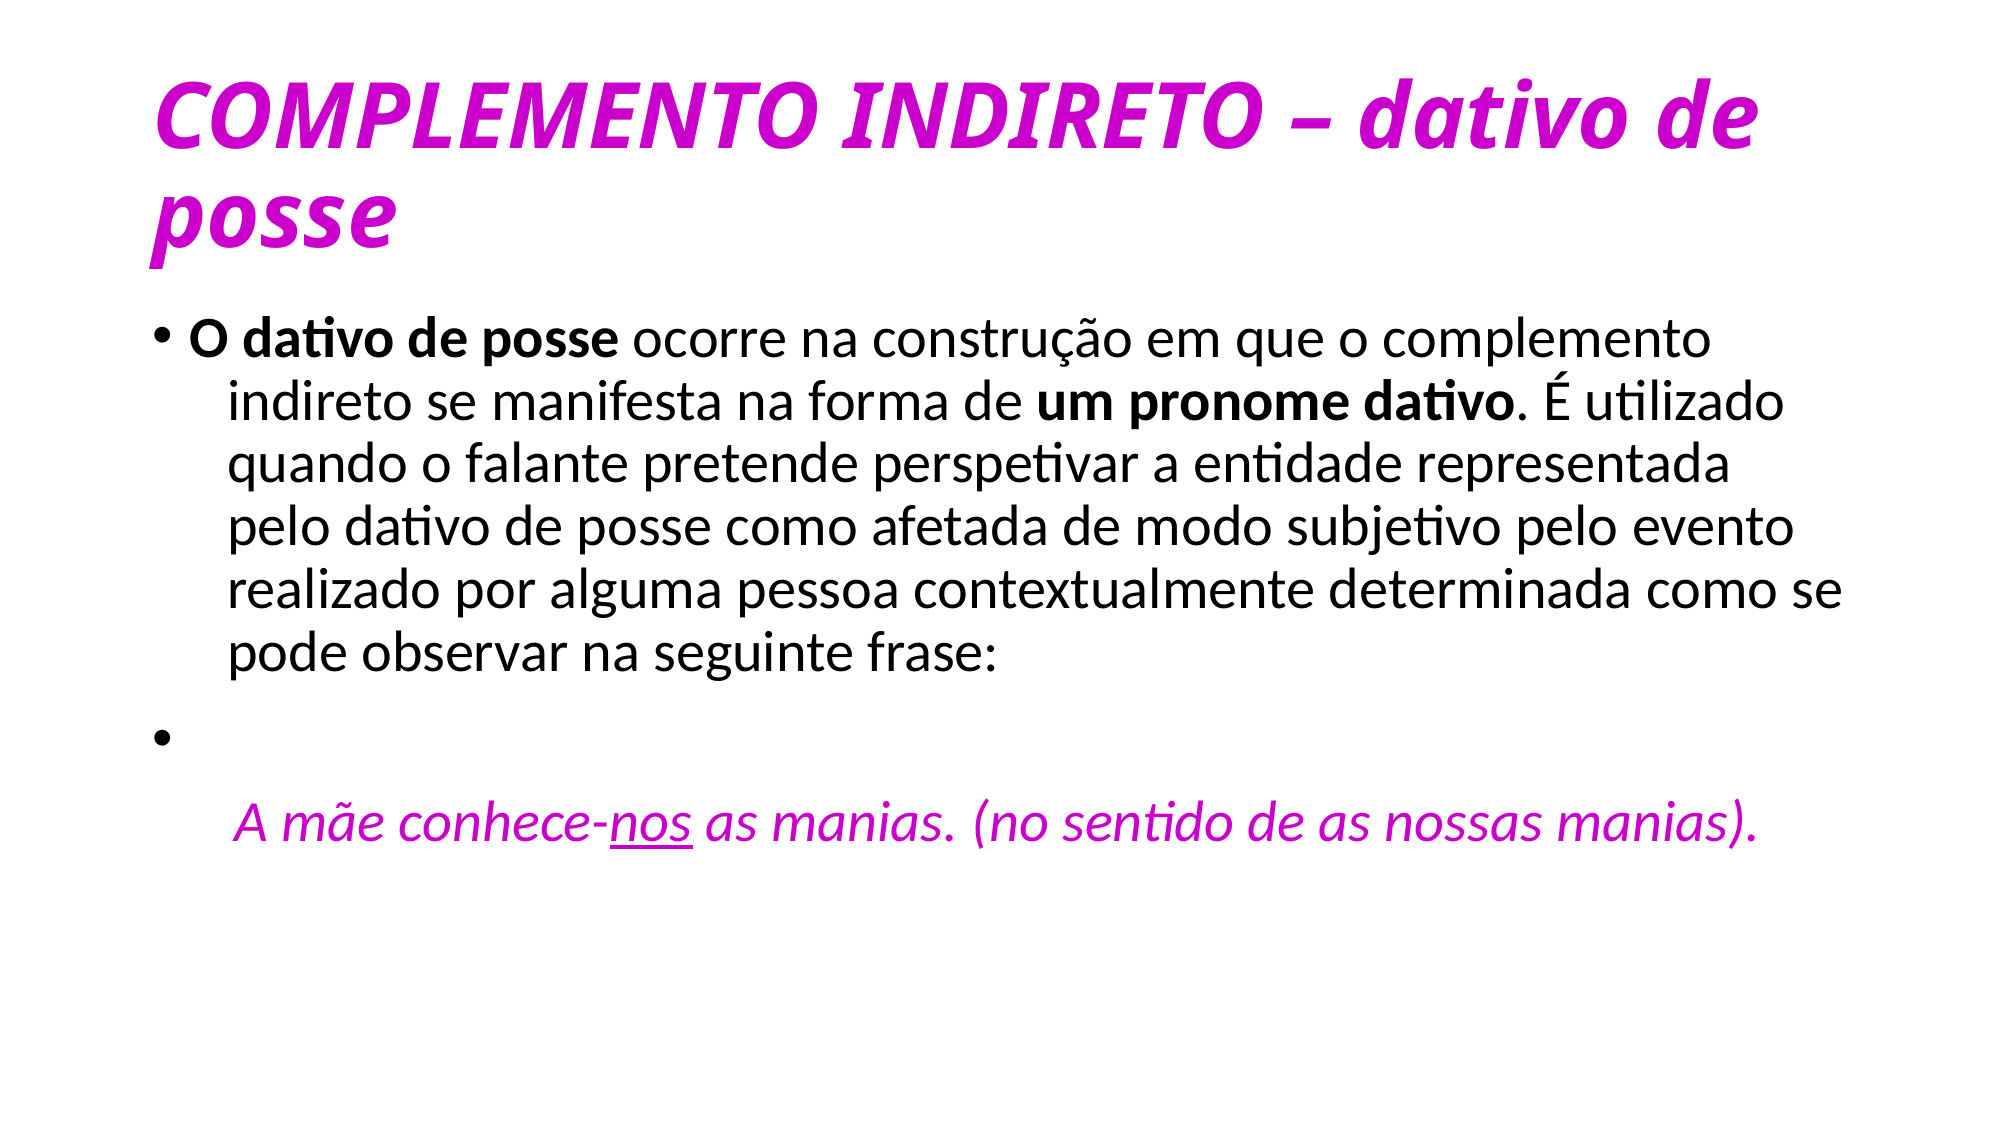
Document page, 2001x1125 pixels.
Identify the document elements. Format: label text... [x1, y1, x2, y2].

list O dativo de posse ocorre na construção em que o complemento indireto se manifesta na forma de um pronome dativo. É utilizado quando o falante pretende perspetivar a entidade representada pelo dativo de posse como afetada de modo subjetivo pelo evento realizado por alguma pessoa contextualmente determinada como se pode observar na seguinte frase: A mãe conhece-nos as manias. (no sentido de as nossas manias). [137, 299, 1863, 1014]
title COMPLEMENTO INDIRETO – dativo de posse [137, 59, 1863, 278]
